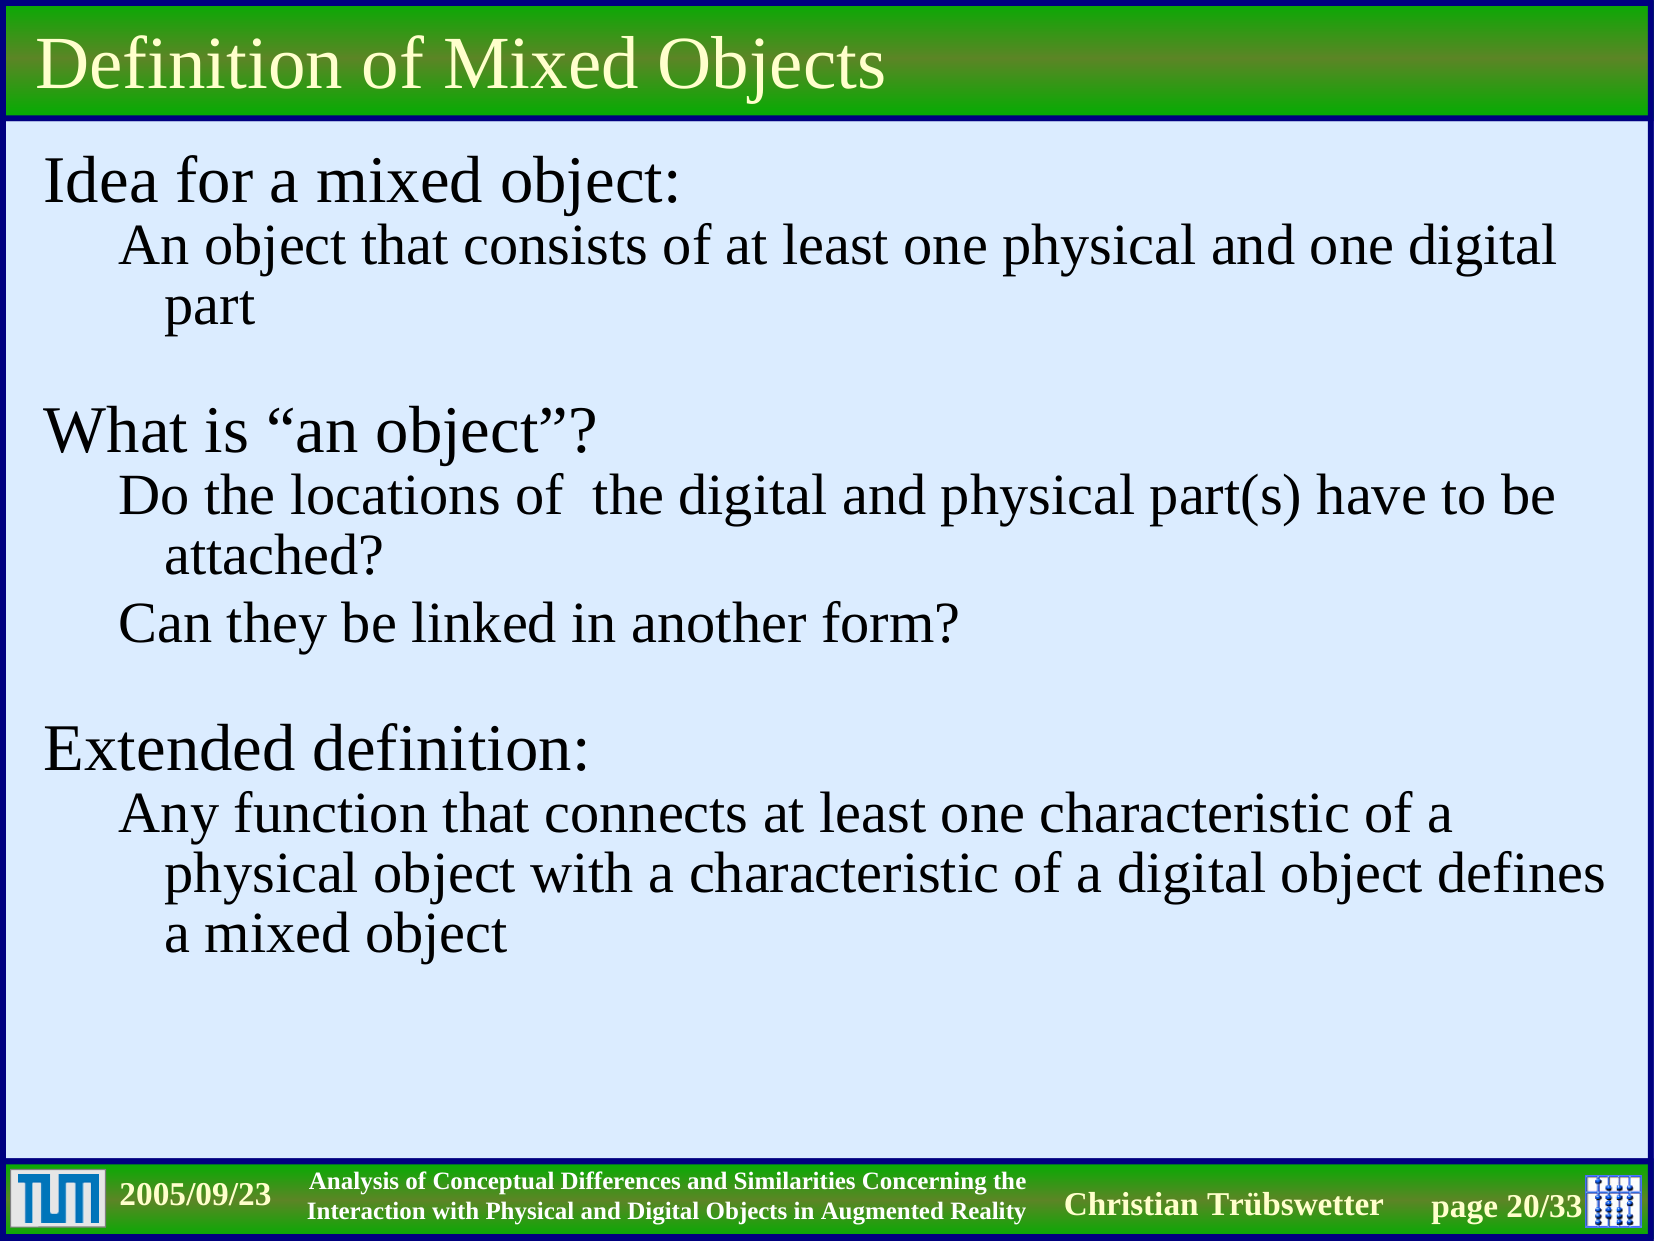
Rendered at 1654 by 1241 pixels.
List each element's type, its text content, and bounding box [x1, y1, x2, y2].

picture [18, 1174, 99, 1223]
text_box Idea for a mixed object: An object that consists of at least one physical and one digital part What is “an object”? Do the locations of the digital and physical part(s) have to be attached? Can they be linked in another form? Extended definition: Any function that connects at least one characteristic of a physical object with a characteristic of a digital object defines a mixed object [26, 147, 1619, 1140]
title Definition of Mixed Objects [35, 0, 1628, 176]
picture [1585, 1175, 1642, 1228]
